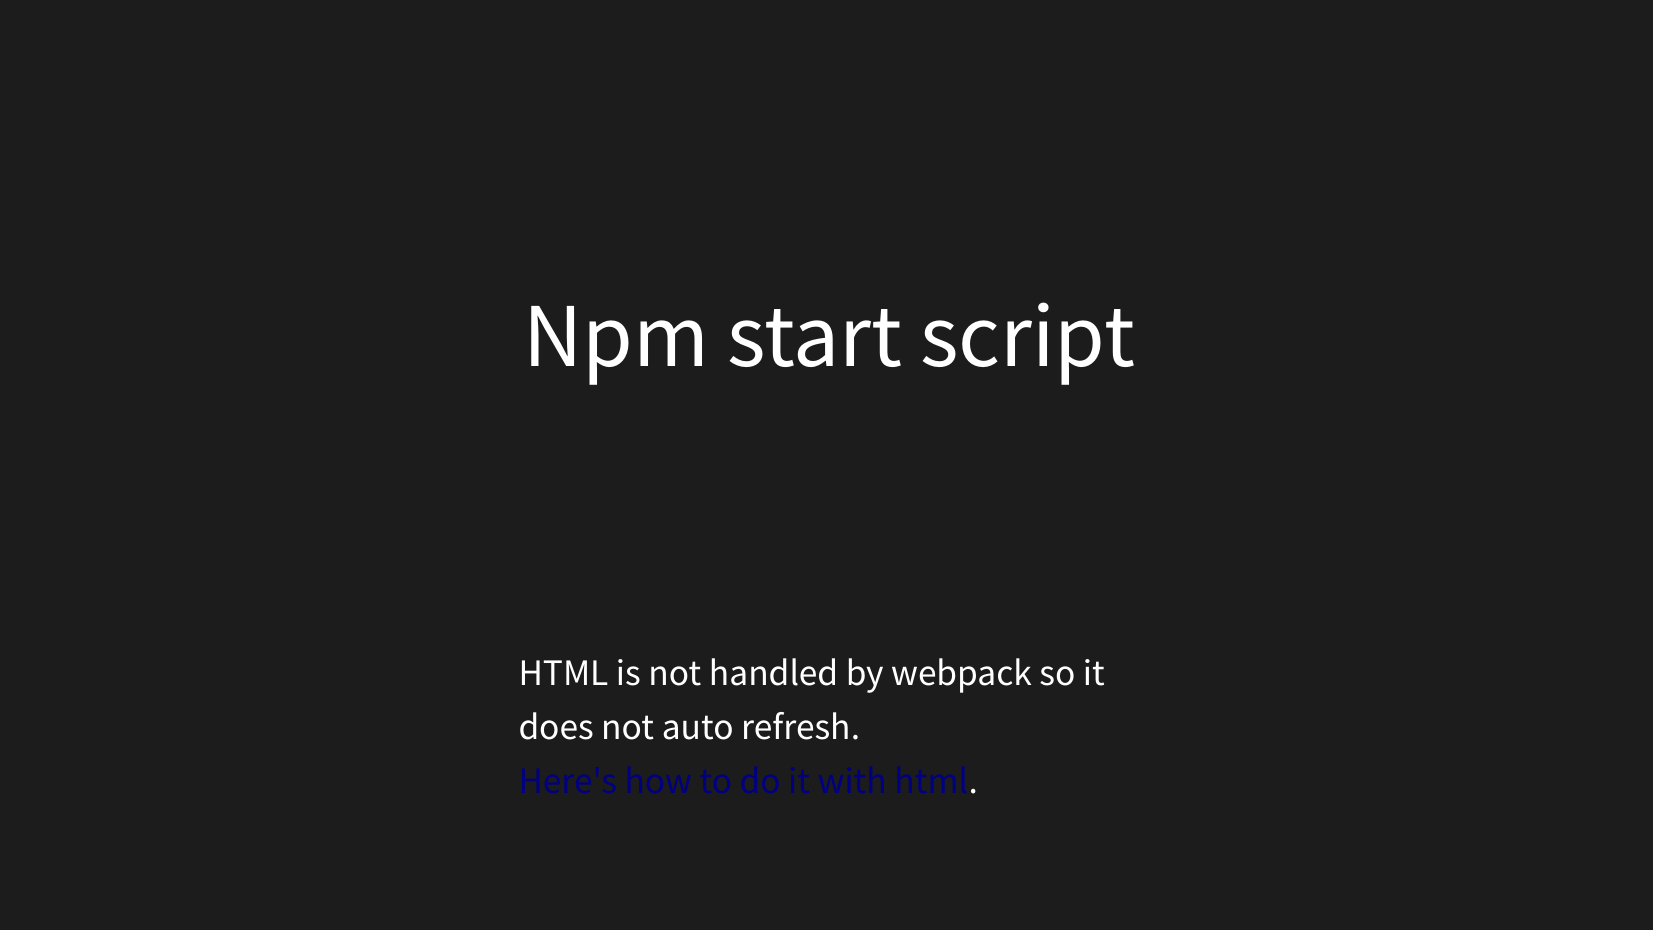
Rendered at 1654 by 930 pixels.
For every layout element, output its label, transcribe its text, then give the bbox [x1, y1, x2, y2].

text_box HTML is not handled by webpack so it does not auto refresh. Here's how to do it with html. [503, 633, 1154, 812]
title Npm start script [3, 256, 1653, 412]
